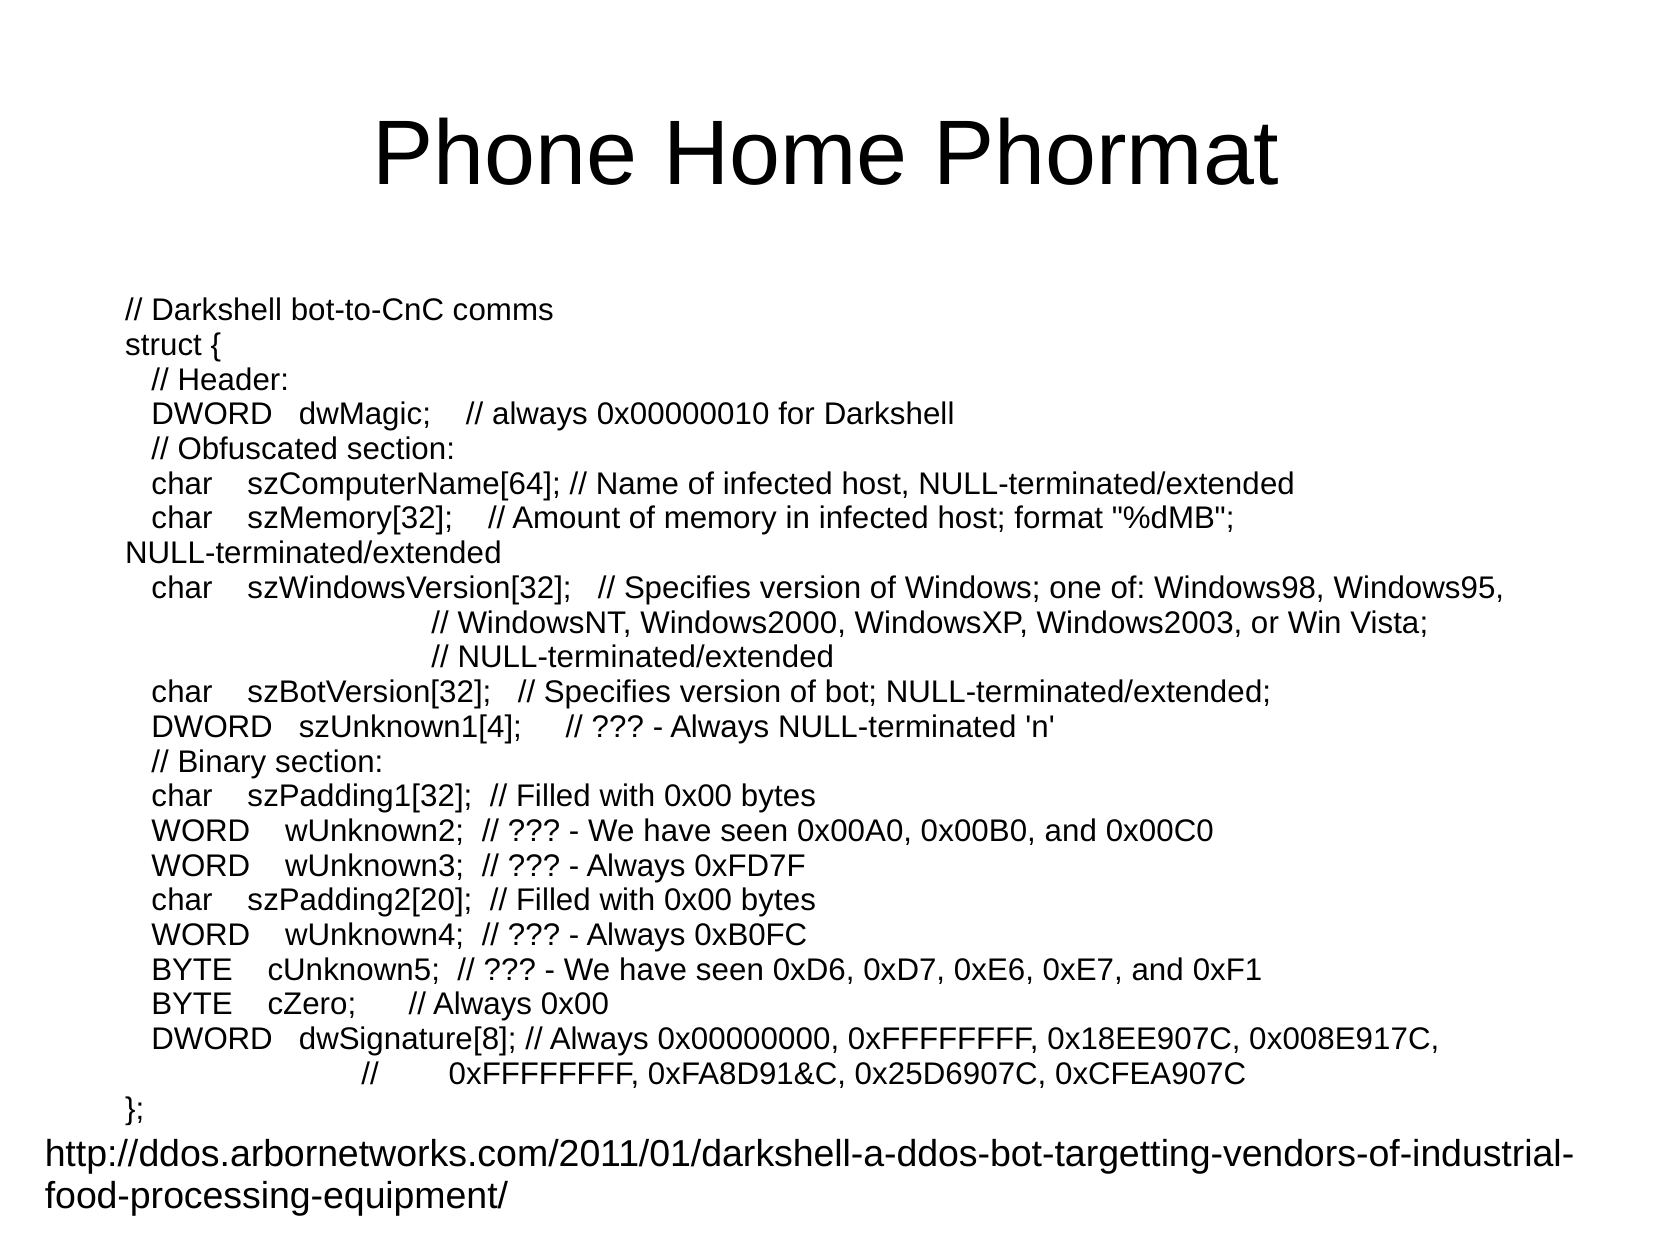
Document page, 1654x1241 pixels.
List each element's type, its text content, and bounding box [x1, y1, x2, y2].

text_box // Darkshell bot-to-CnC comms struct { // Header: DWORD dwMagic; // always 0x00000010 for Darkshell // Obfuscated section: char szComputerName[64]; // Name of infected host, NULL-terminated/extended char szMemory[32]; // Amount of memory in infected host; format "%dMB"; NULL-terminated/extended char szWindowsVersion[32]; // Specifies version of Windows; one of: Windows98, Windows95, // WindowsNT, Windows2000, WindowsXP, Windows2003, or Win Vista; // NULL-terminated/extended char szBotVersion[32]; // Specifies version of bot; NULL-terminated/extended; DWORD szUnknown1[4]; // ??? - Always NULL-terminated 'n' // Binary section: char szPadding1[32]; // Filled with 0x00 bytes WORD wUnknown2; // ??? - We have seen 0x00A0, 0x00B0, and 0x00C0 WORD wUnknown3; // ??? - Always 0xFD7F char szPadding2[20]; // Filled with 0x00 bytes WORD wUnknown4; // ??? - Always 0xB0FC BYTE cUnknown5; // ??? - We have seen 0xD6, 0xD7, 0xE6, 0xE7, and 0xF1 BYTE cZero; // Always 0x00 DWORD dwSignature[8]; // Always 0x00000000, 0xFFFFFFFF, 0x18EE907C, 0x008E917C, // 0xFFFFFFFF, 0xFA8D91&C, 0x25D6907C, 0xCFEA907C }; [75, 285, 1546, 1125]
title Phone Home Phormat [82, 49, 1571, 257]
text_box http://ddos.arbornetworks.com/2011/01/darkshell-a-ddos-bot-targetting-vendors-of-industrial-food-processing-equipment/ [30, 1125, 1621, 1225]
